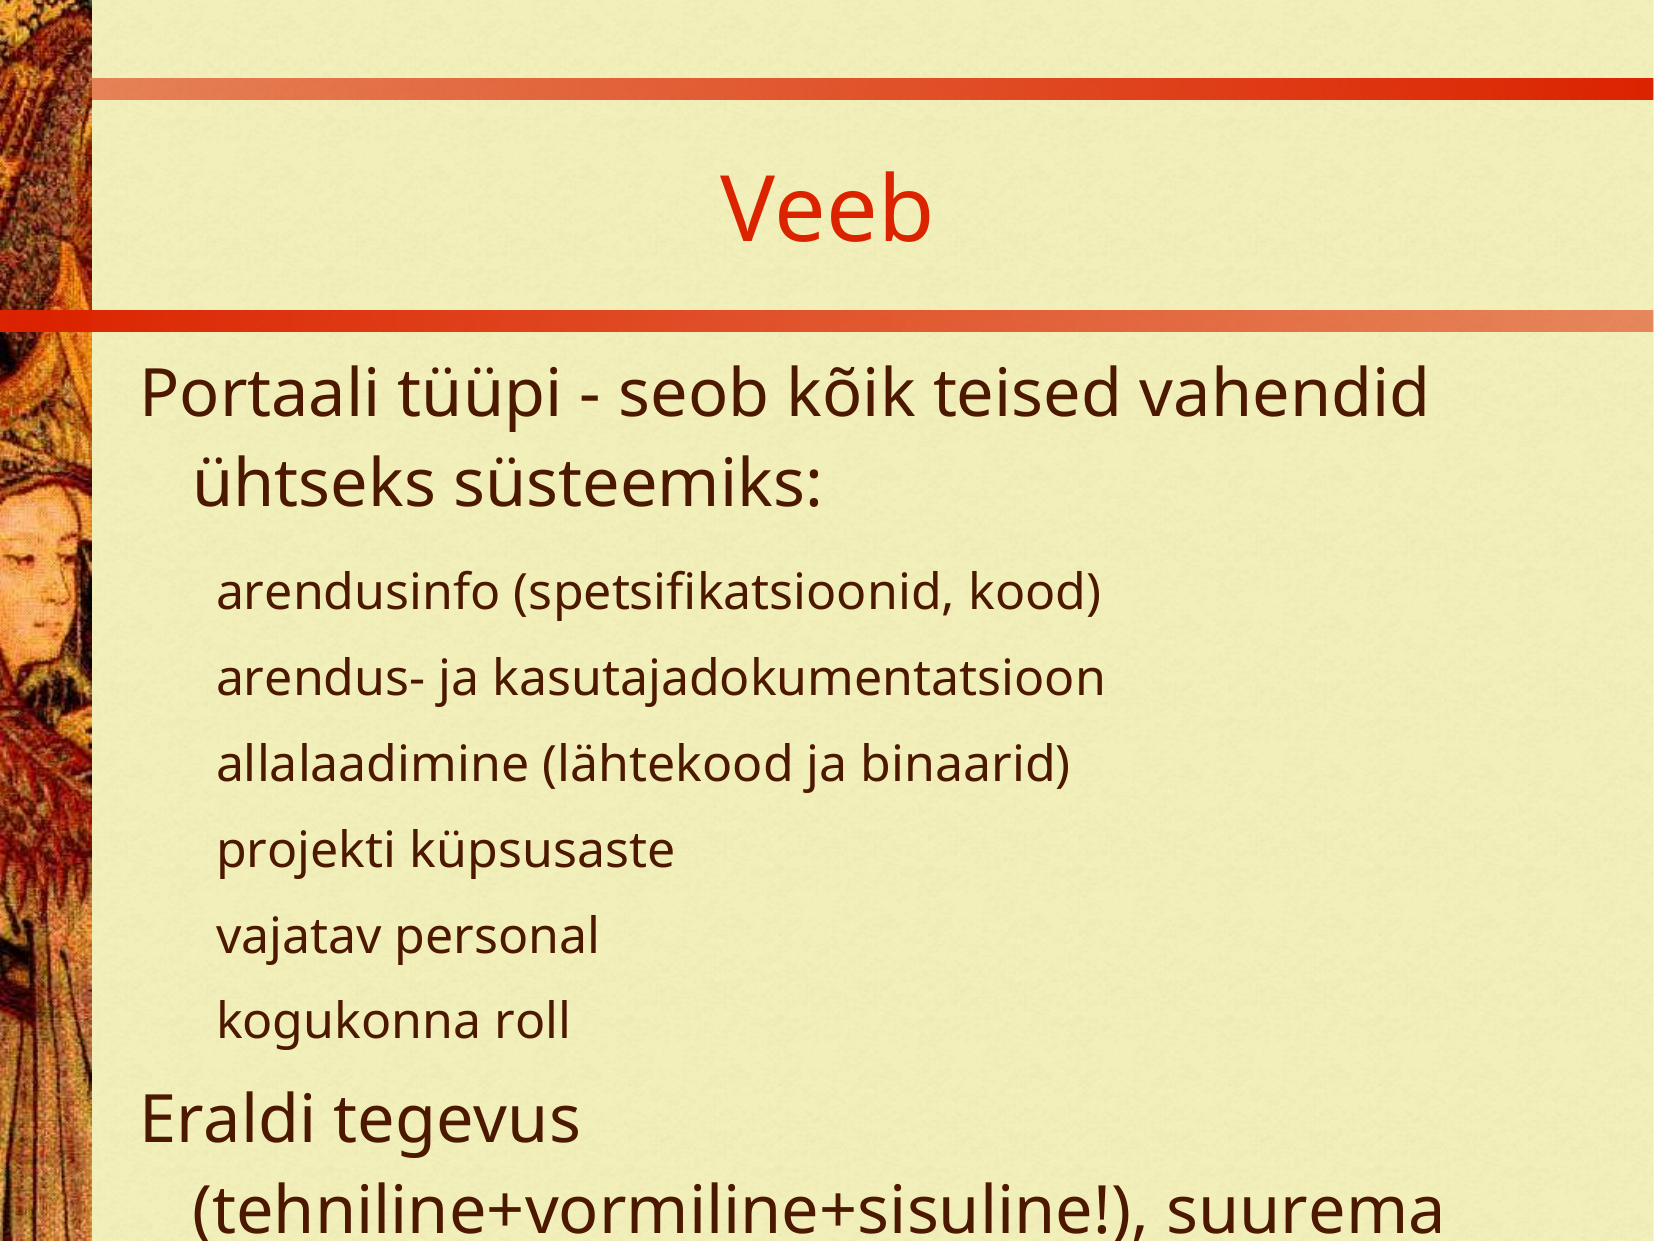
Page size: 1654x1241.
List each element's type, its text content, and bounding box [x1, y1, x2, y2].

picture [0, 332, 1654, 1241]
title Veeb [121, 102, 1534, 311]
list Portaali tüüpi - seob kõik teised vahendid ühtseks süsteemiks: arendusinfo (spetsifikatsioonid, kood) arendus- ja kasutajadokumentatsioon allalaadimine (lähtekood ja binaarid) projekti küpsusaste vajatav personal kogukonna roll Eraldi tegevus (tehniline+vormiline+sisuline!), suurema projekti puhul võib vajada eraldi ka veebitoimetajat [121, 344, 1534, 1127]
picture [0, 0, 1654, 310]
